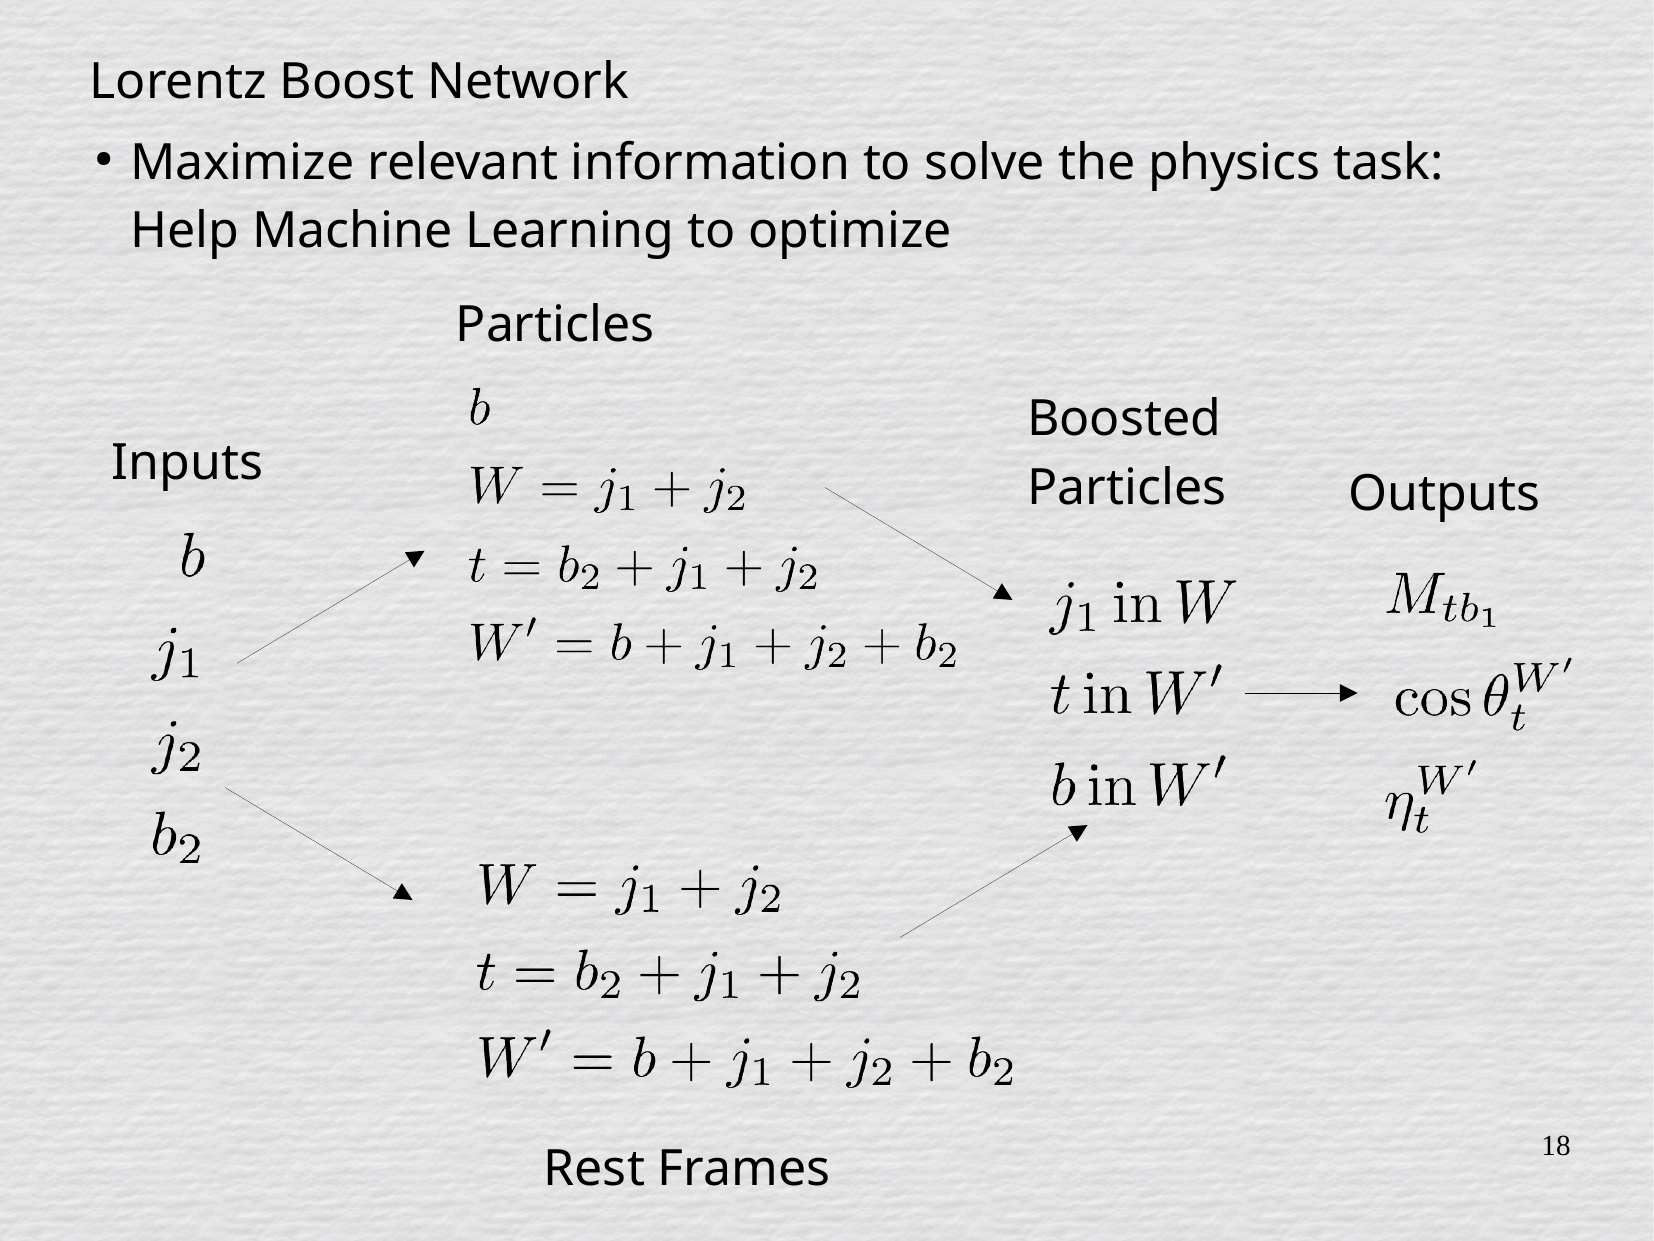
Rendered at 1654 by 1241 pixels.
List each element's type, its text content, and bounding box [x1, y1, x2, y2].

text_box Inputs [96, 418, 281, 504]
text_box Rest Frames [528, 1125, 851, 1210]
text_box Outputs [1334, 450, 1554, 535]
text_box Particles [441, 280, 676, 365]
text_box Boosted Particles [1012, 375, 1313, 529]
text_box Lorentz Boost Network [75, 37, 651, 122]
picture [0, 0, 1654, 1241]
text_box Maximize relevant information to solve the physics task: Help Machine Learning to optimize [79, 118, 1465, 273]
